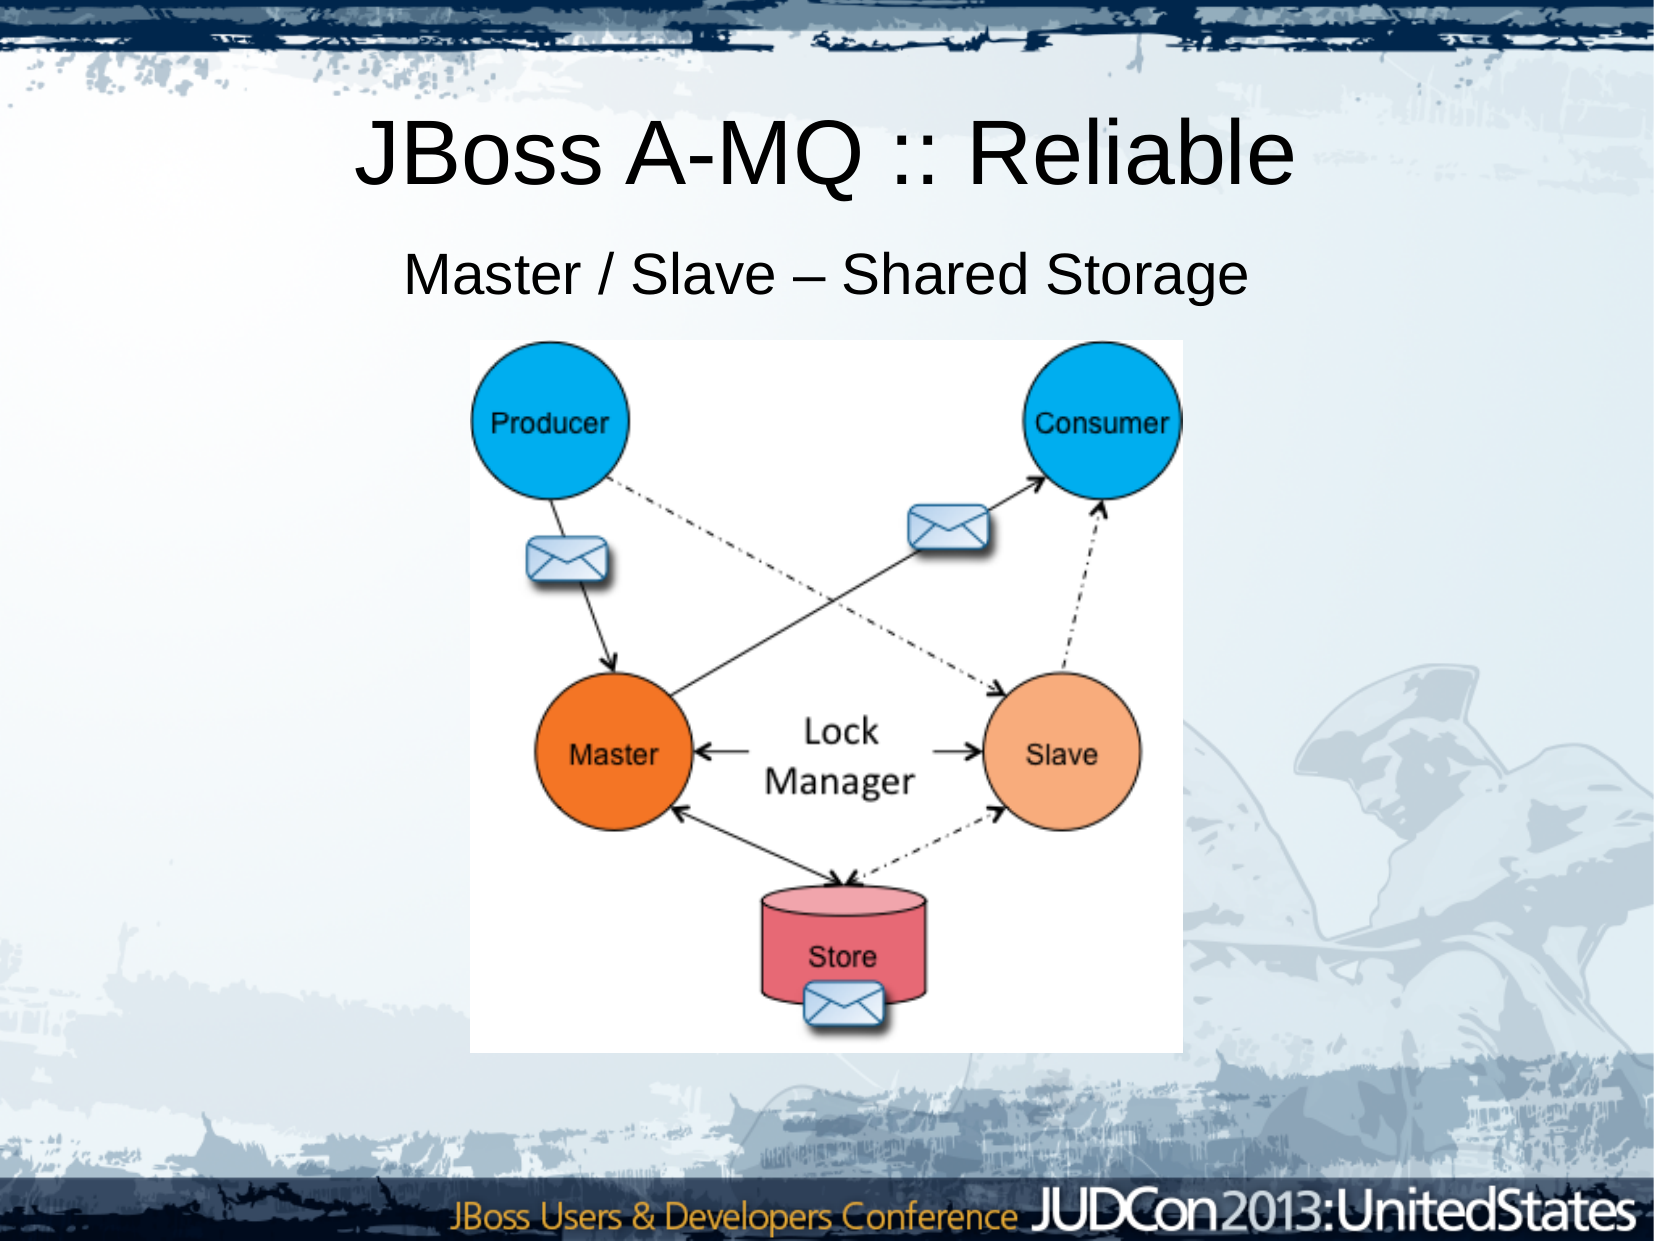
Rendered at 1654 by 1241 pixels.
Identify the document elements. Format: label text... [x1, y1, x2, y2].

picture [0, 0, 1654, 1241]
title JBoss A-MQ :: Reliable [82, 49, 1571, 257]
text_box Master / Slave – Shared Storage [389, 234, 1265, 315]
